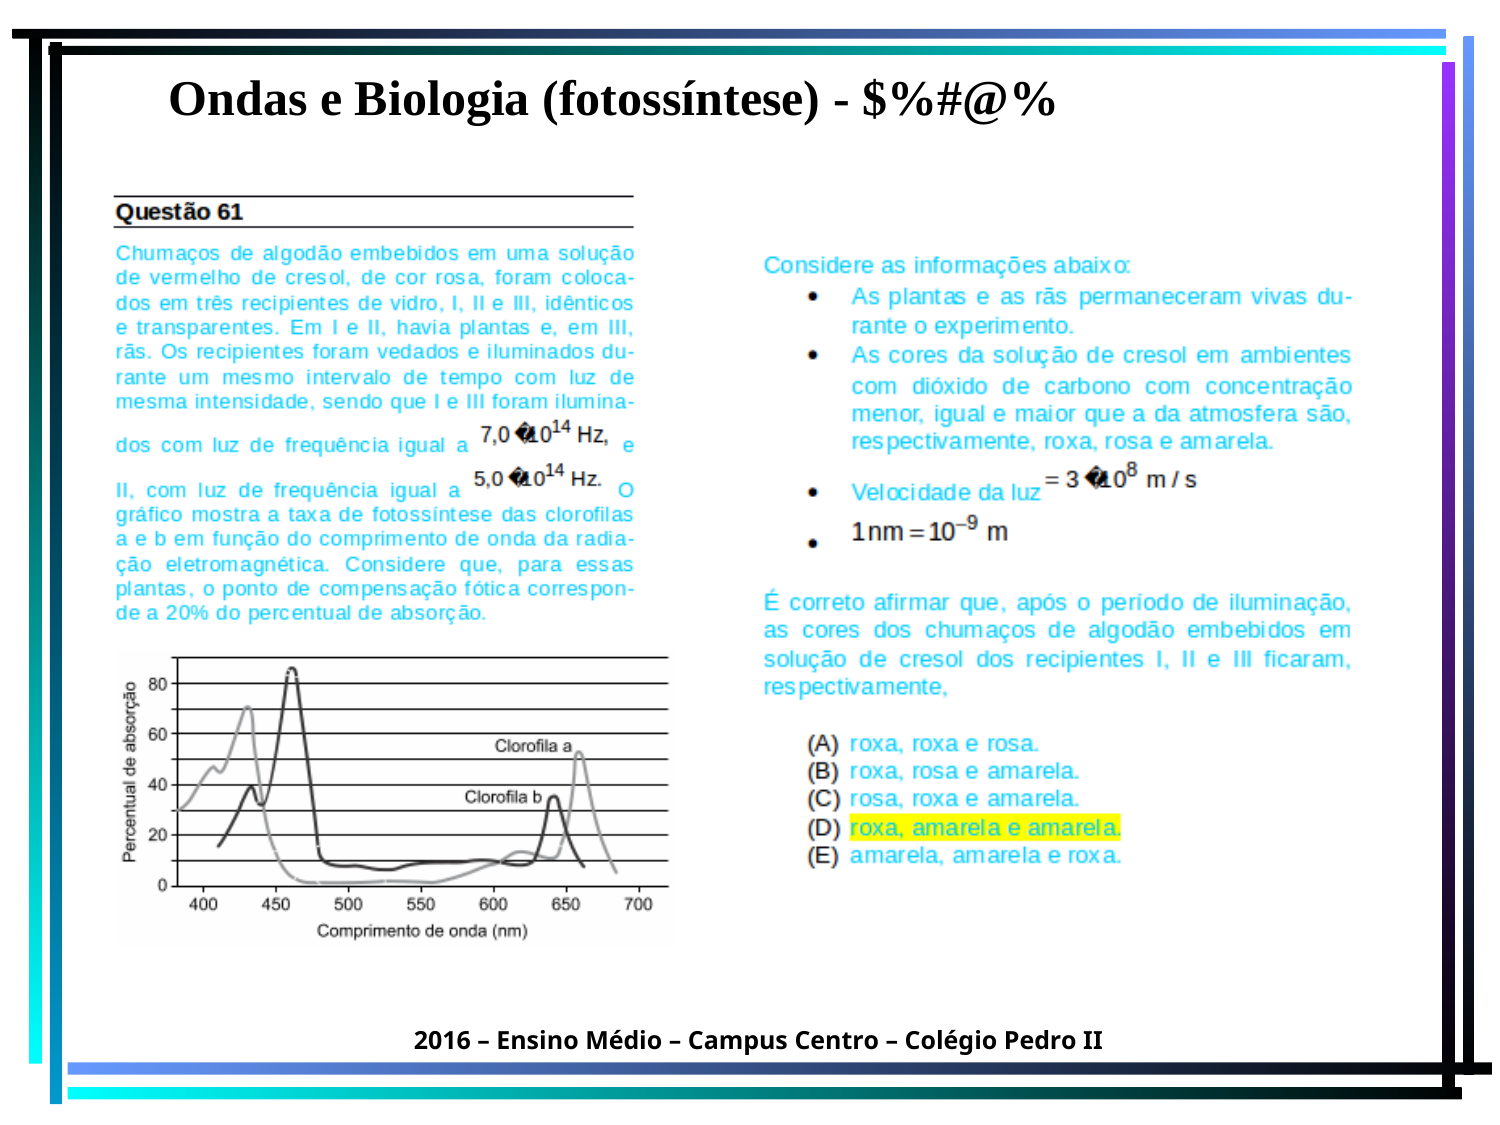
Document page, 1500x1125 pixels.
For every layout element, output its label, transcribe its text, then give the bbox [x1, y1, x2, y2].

picture [0, 0, 1500, 1125]
title Ondas e Biologia (fotossíntese) - $%#@% [94, 59, 1134, 142]
text_box 2016 – Ensino Médio – Campus Centro – Colégio Pedro II [399, 1018, 1119, 1064]
